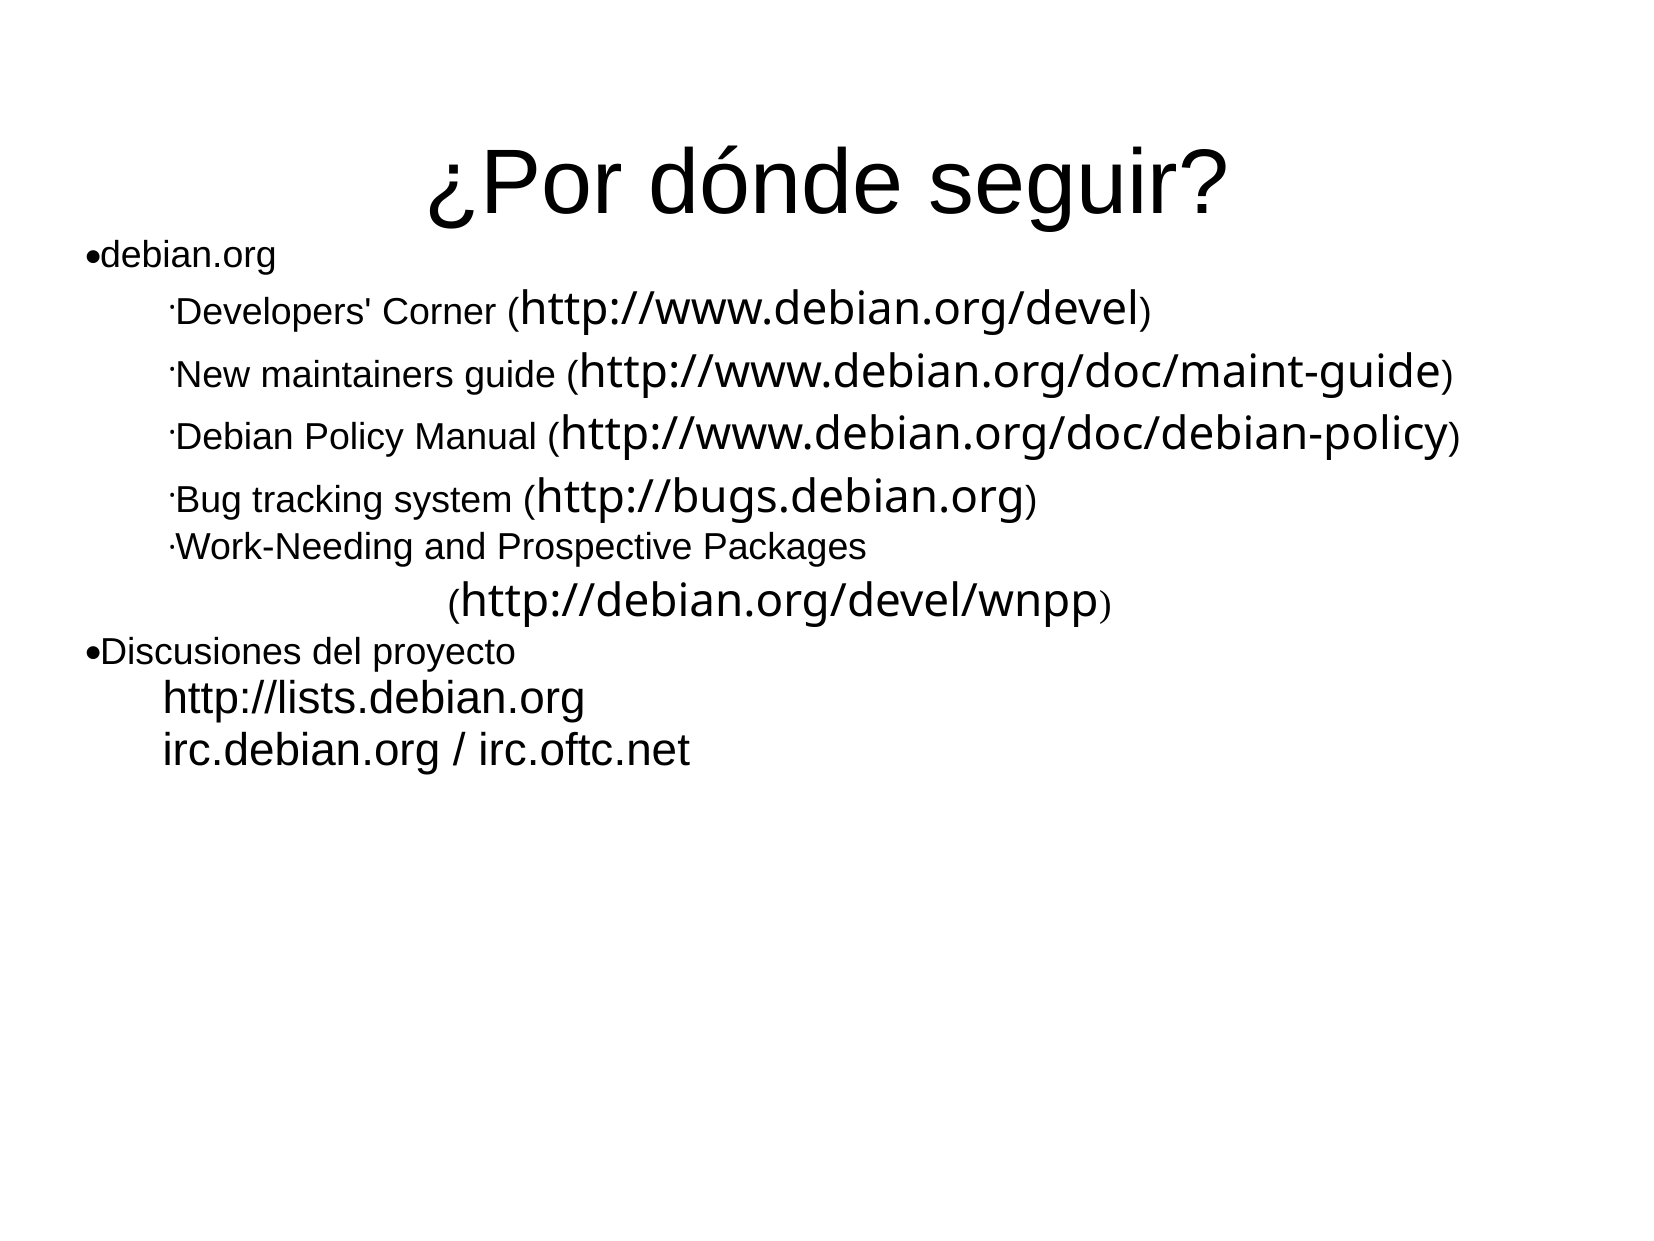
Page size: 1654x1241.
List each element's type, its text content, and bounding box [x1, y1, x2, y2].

title ¿Por dónde seguir? [121, 102, 1534, 226]
list debian.org Developers' Corner (http://www.debian.org/devel) New maintainers guide (http://www.debian.org/doc/maint-guide) Debian Policy Manual (http://www.debian.org/doc/debian-policy) Bug tracking system (http://bugs.debian.org) Work-Needing and Prospective Packages (http://debian.org/devel/wnpp) Discusiones del proyecto http://lists.debian.org irc.debian.org / irc.oftc.net [53, 226, 1543, 1188]
